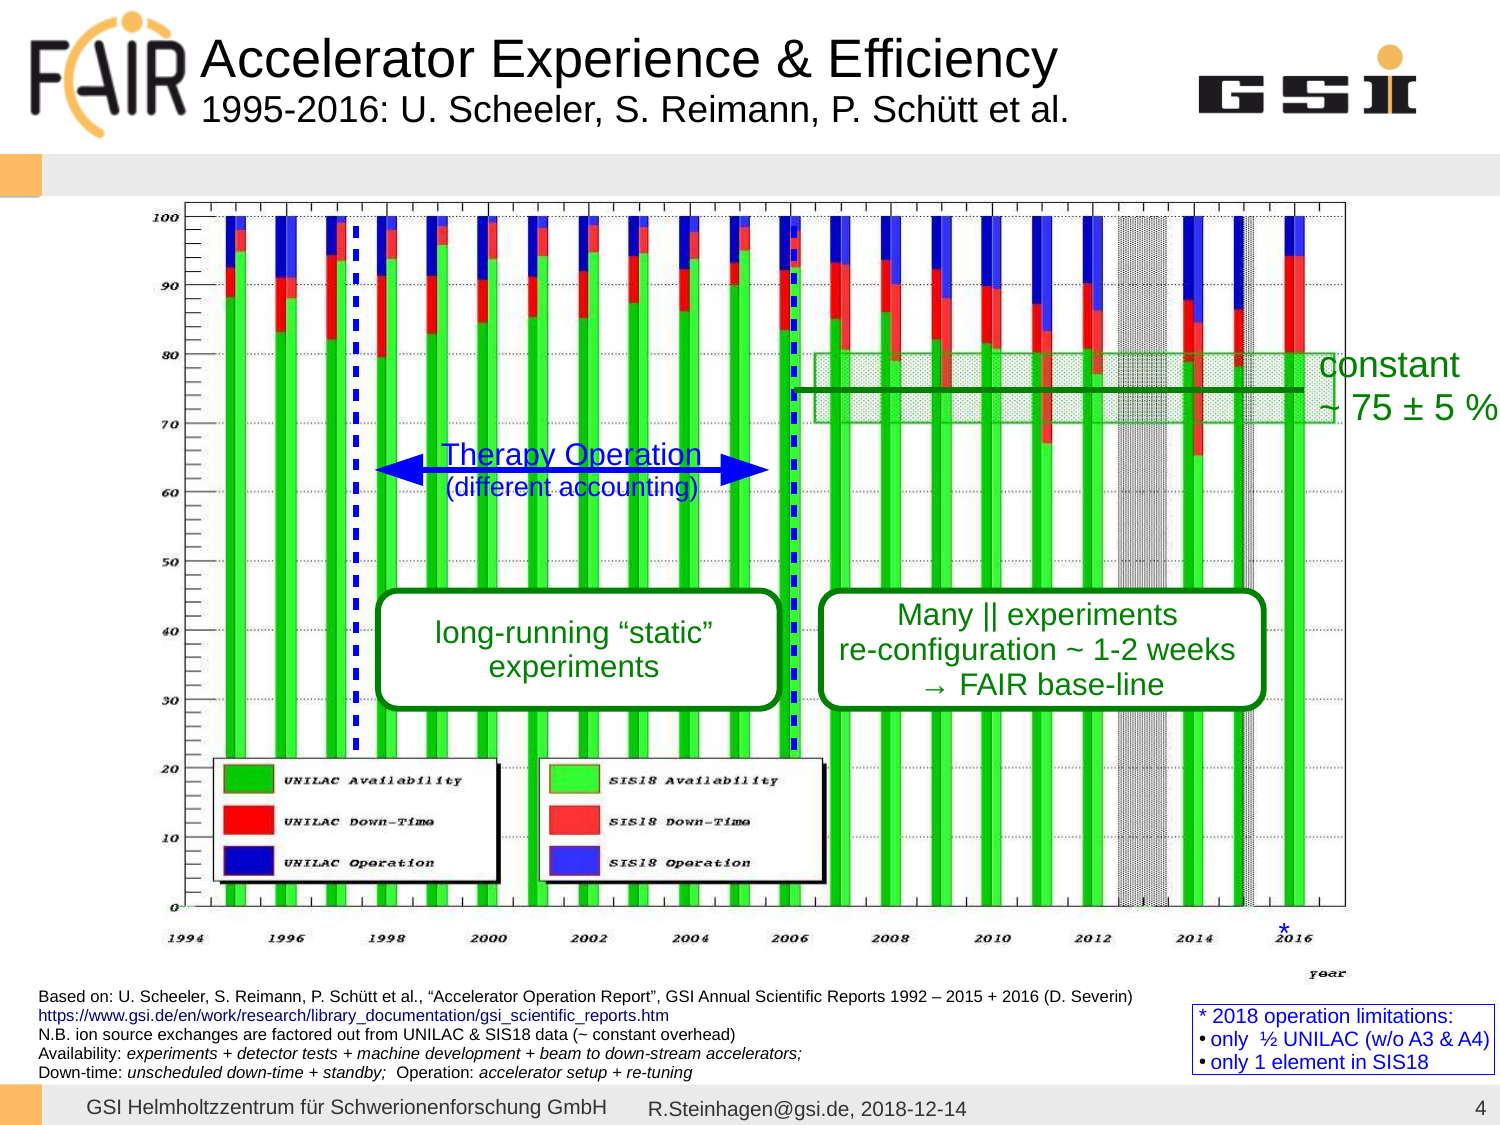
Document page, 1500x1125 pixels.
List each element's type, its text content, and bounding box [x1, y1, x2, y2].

text_box Based on: U. Scheeler, S. Reimann, P. Schütt et al., “Accelerator Operation Report”, GSI Annual Scientific Reports 1992 – 2015 + 2016 (D. Severin) https://www.gsi.de/en/work/research/library_documentation/gsi_scientific_reports.htm N.B. ion source exchanges are factored out from UNILAC & SIS18 data (~ constant overhead) Availability: experiments + detector tests + machine development + beam to down-stream accelerators; Down-time: unscheduled down-time + standby; Operation: accelerator setup + re-tuning [23, 980, 1241, 1090]
picture [115, 200, 1352, 1004]
text_box Many || experiments re-configuration ~ 1-2 weeks → FAIR base-line [820, 590, 1264, 709]
text_box * [1263, 909, 1305, 958]
text_box constant ~ 75 ± 5 % [1303, 336, 1500, 436]
picture [1197, 42, 1419, 117]
title Accelerator Experience & Efficiency 1995-2016: U. Scheeler, S. Reimann, P. Schütt et al. [200, 23, 1180, 136]
text_box long-running “static” experiments [377, 590, 780, 709]
text_box * 2018 operation limitations: only ½ UNILAC (w/o A3 & A4) only 1 element in SIS18 [1192, 1004, 1495, 1075]
picture [30, 9, 187, 141]
